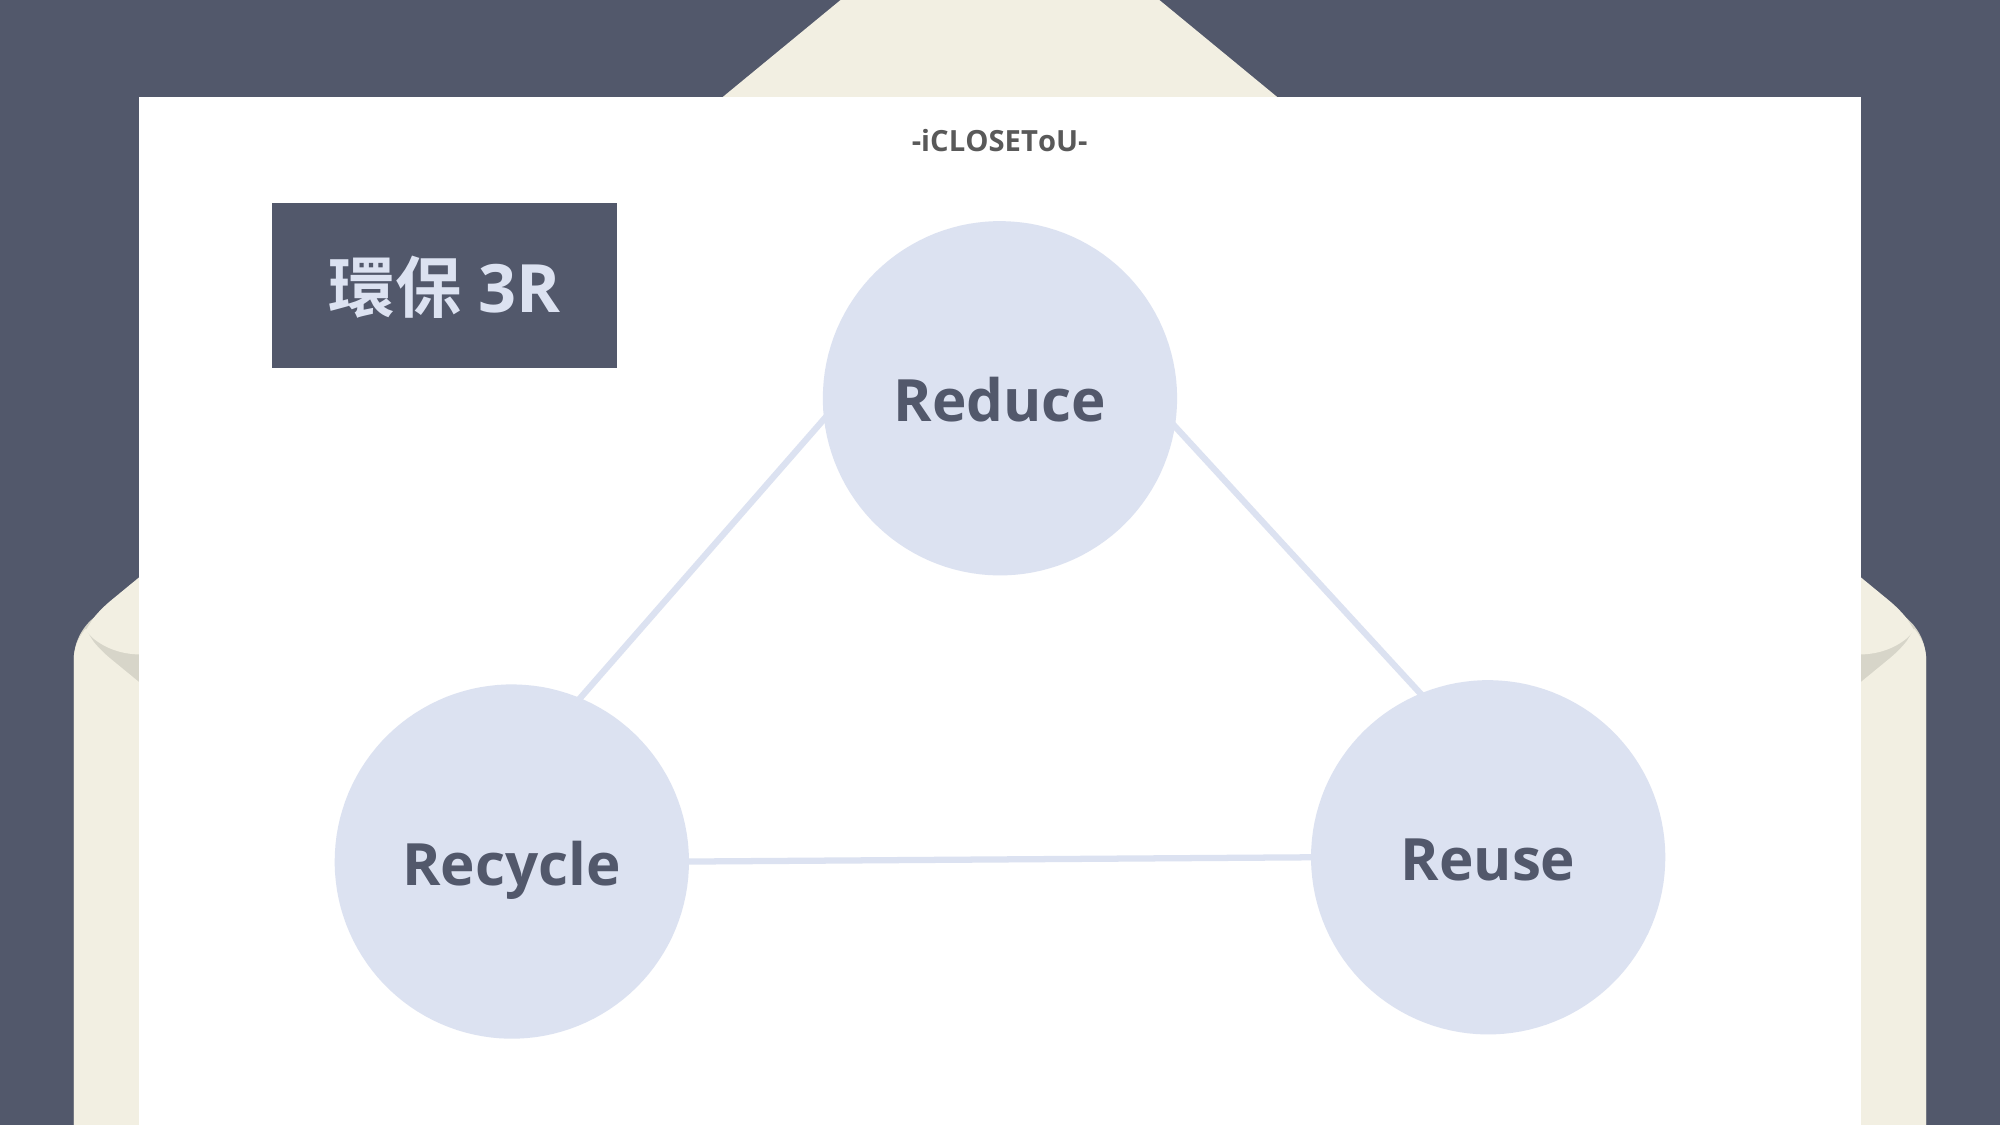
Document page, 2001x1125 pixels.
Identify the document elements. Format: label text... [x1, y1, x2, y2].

text_box [722, 0, 1278, 97]
text_box 環保3R [272, 203, 617, 368]
text_box Reduce [822, 221, 1178, 576]
text_box [1861, 577, 1927, 1125]
text_box [73, 577, 139, 1125]
text_box Reuse [1311, 680, 1666, 1035]
text_box Recycle [334, 684, 689, 1039]
text_box -iCLOSEToU- [139, 97, 1861, 1125]
